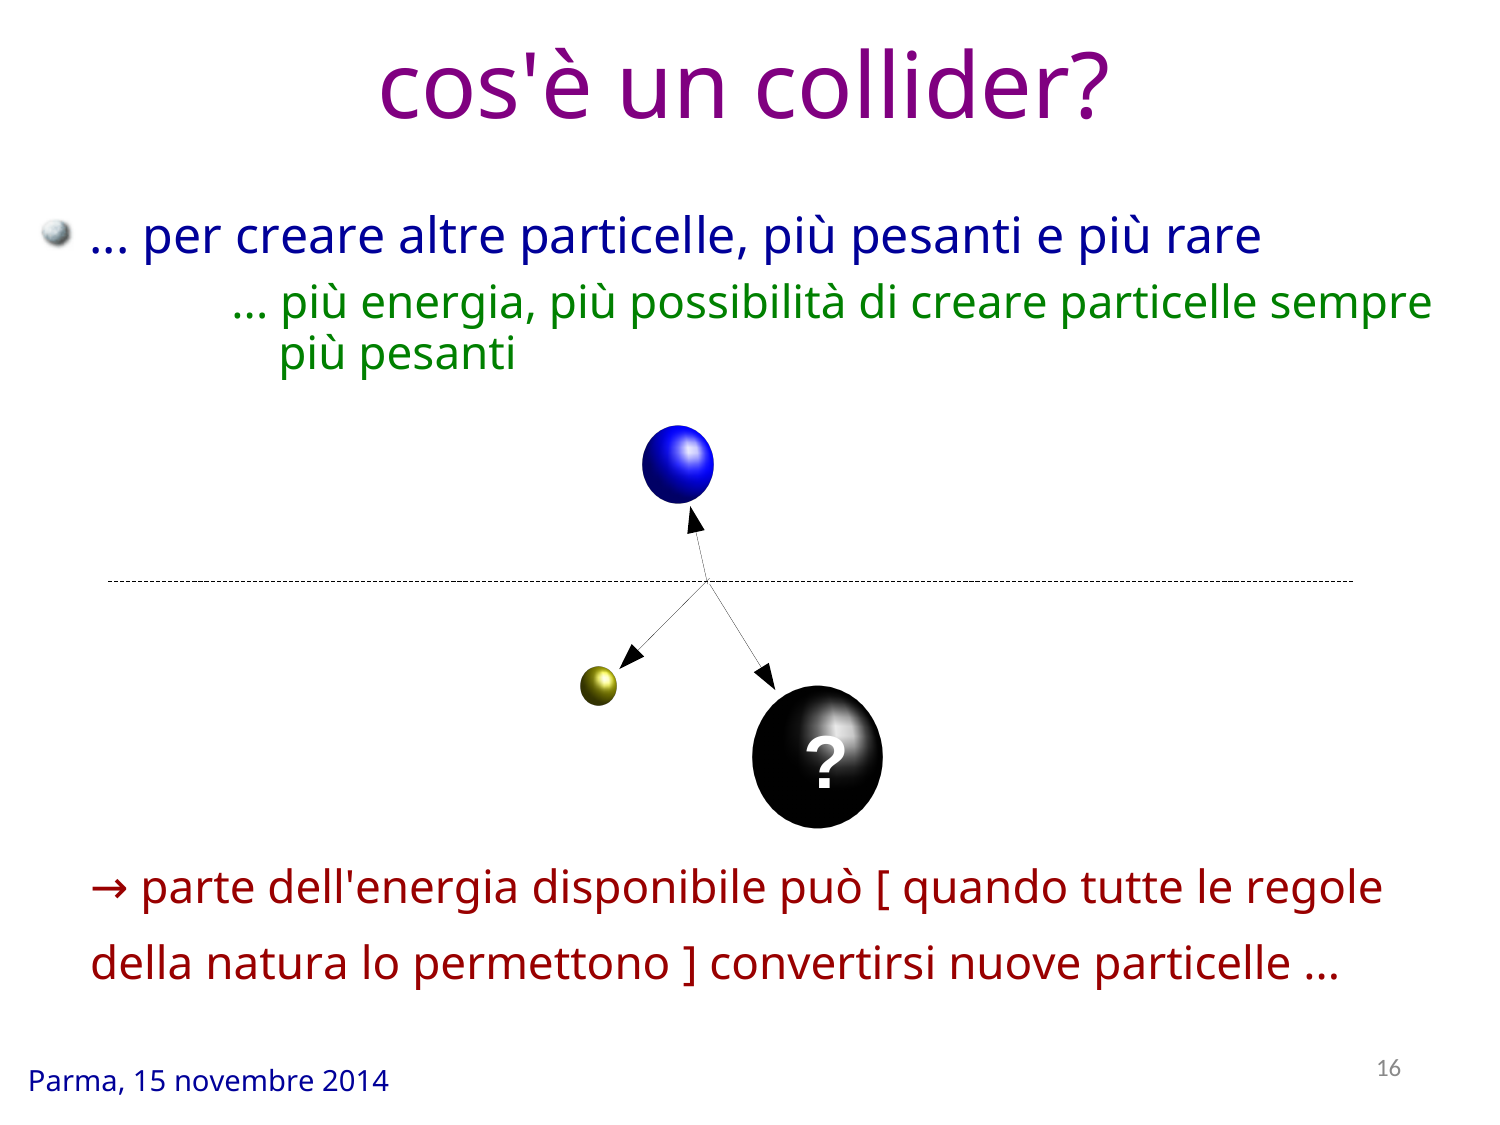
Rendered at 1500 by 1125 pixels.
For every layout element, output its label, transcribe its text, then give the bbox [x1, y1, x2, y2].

text_box ? [788, 705, 864, 811]
text_box <numero> [1074, 1042, 1417, 1095]
list → parte dell'energia disponibile può [ quando tutte le regole della natura lo permettono ] convertirsi nuove particelle ... [35, 837, 1477, 1040]
list ... per creare altre particelle, più pesanti e più rare ... più energia, più possibilità di creare particelle sempre più pesanti [34, 187, 1454, 414]
title cos'è un collider? [34, 25, 1454, 151]
